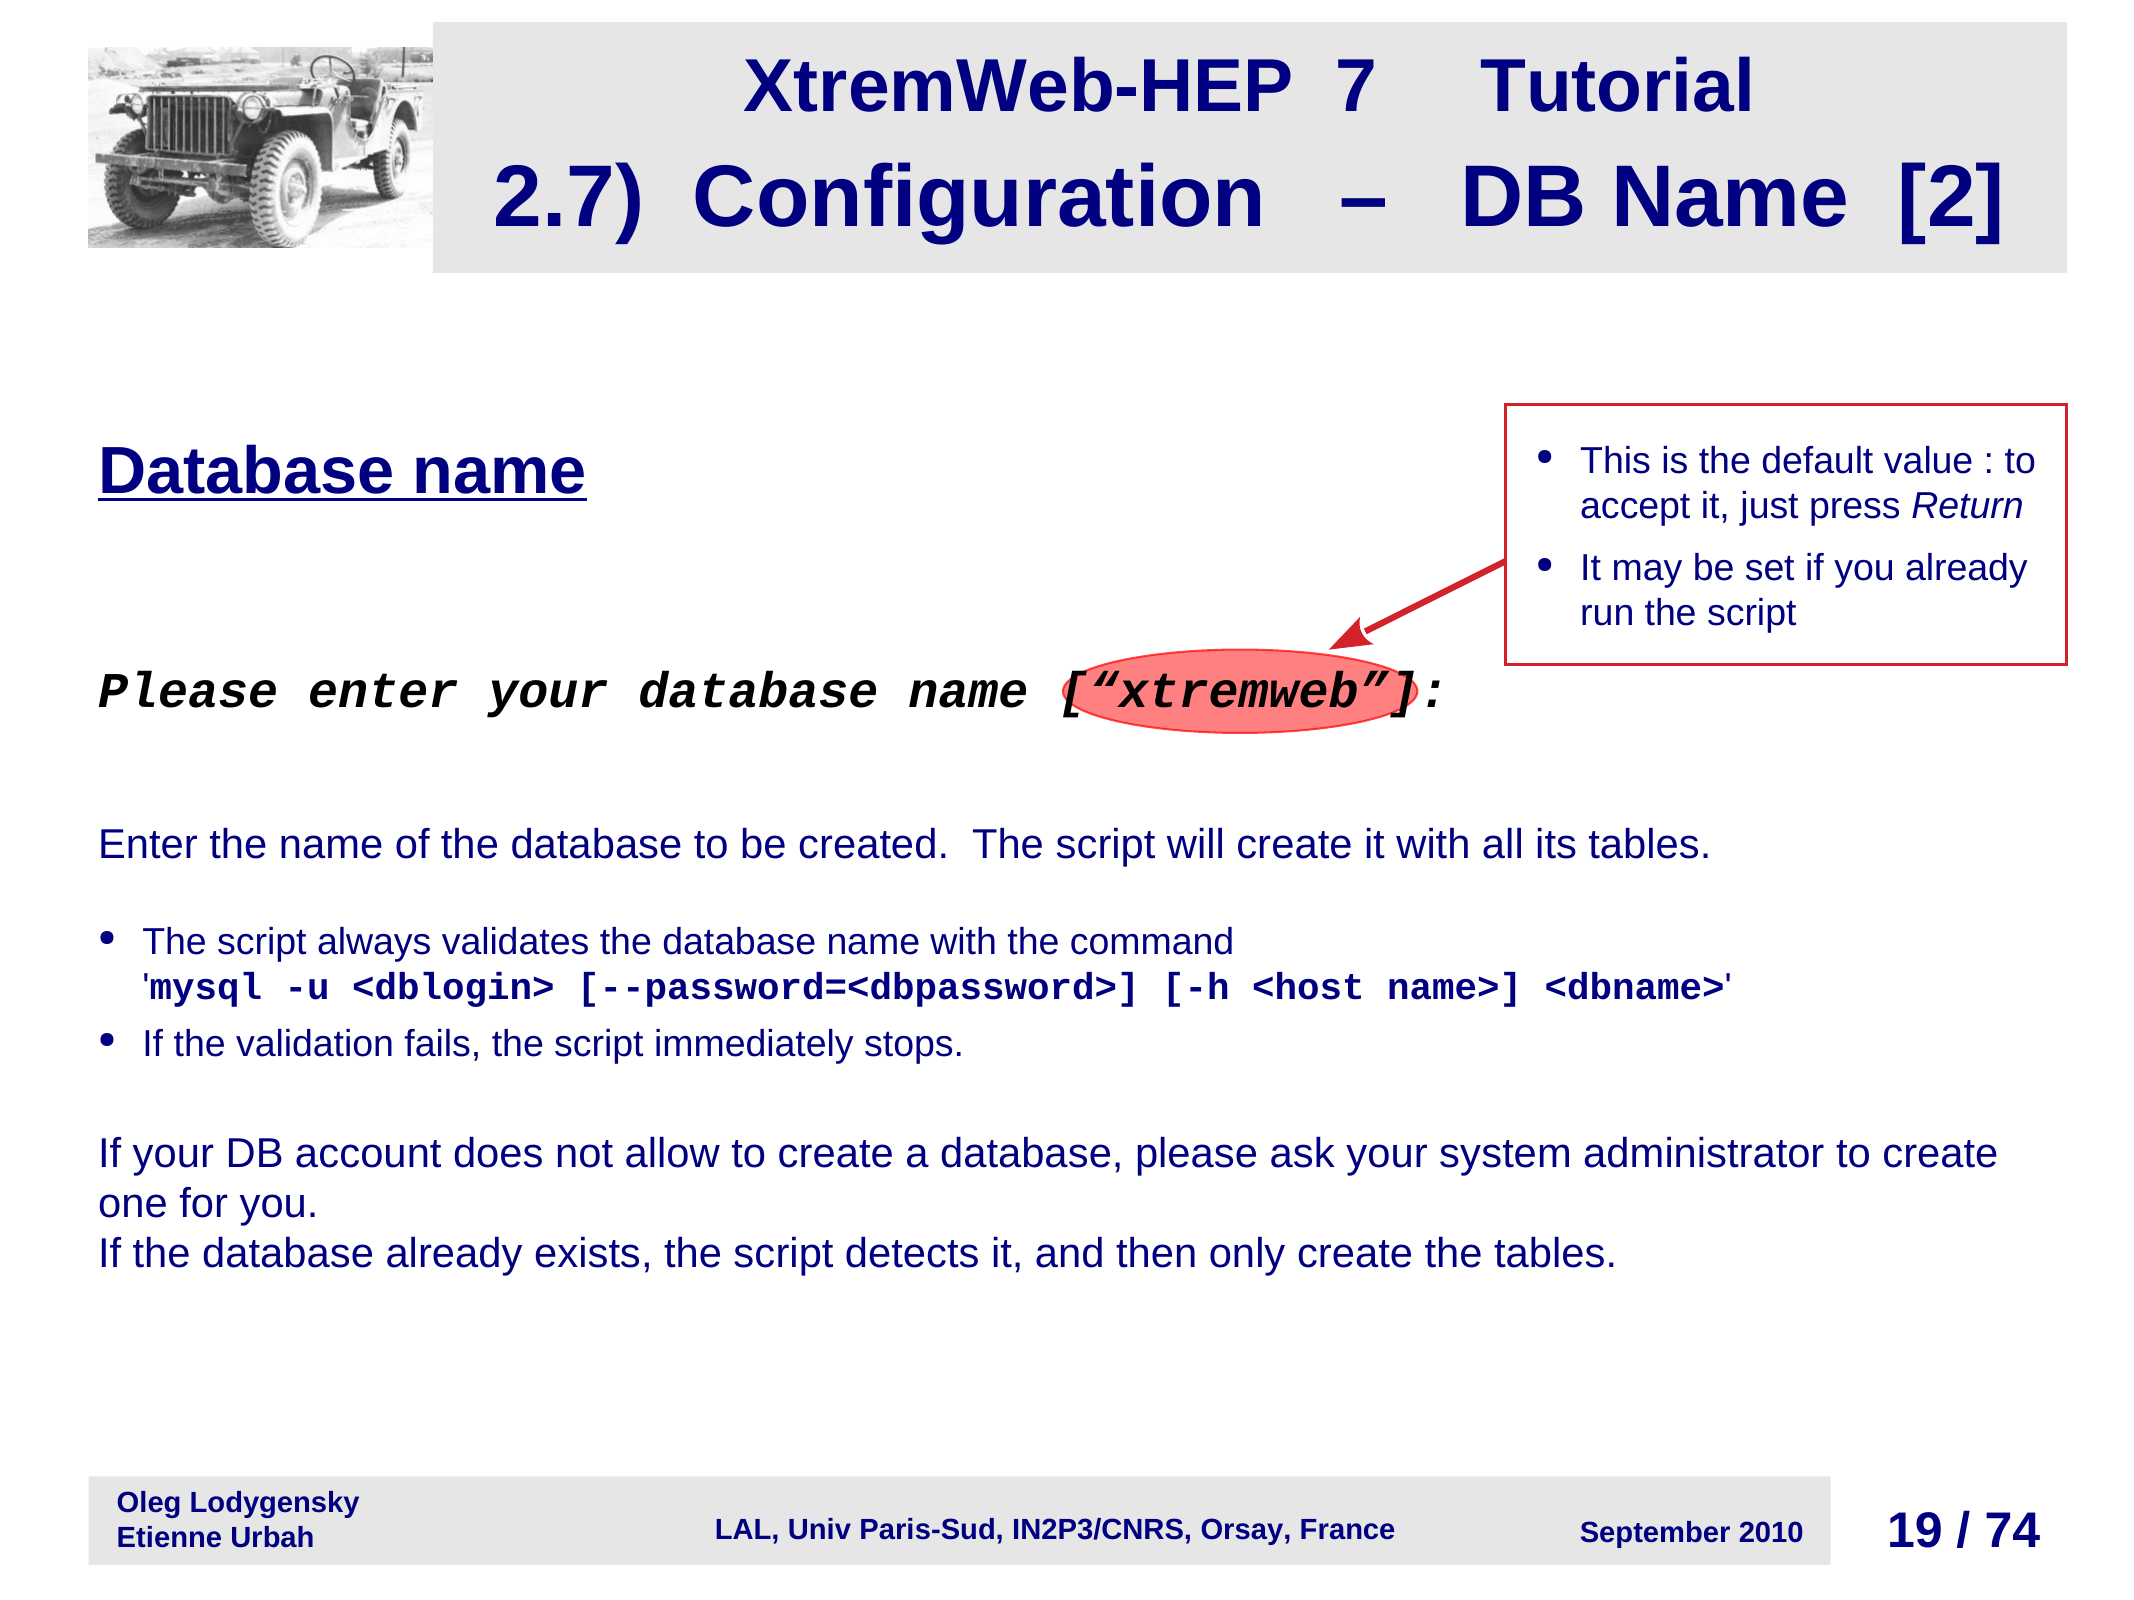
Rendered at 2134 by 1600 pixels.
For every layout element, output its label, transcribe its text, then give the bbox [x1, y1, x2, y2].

picture [88, 47, 433, 248]
text_box Database name Please enter your database name [“xtremweb”]: Enter the name of the database to be created. The script will create it with all its tables. The script always validates the database name with the command 'mysql -u <dblogin> [--password=<dbpassword>] [-h <host name>] <dbname>' If the validation fails, the script immediately stops. If your DB account does not allow to create a database, please ask your system administrator to create one for you. If the database already exists, the script detects it, and then only create the tables. [88, 427, 2067, 1411]
title 2.7) Configuration – DB Name [2] [442, 118, 2067, 266]
text_box This is the default value : to accept it, just press Return It may be set if you already run the script [1505, 404, 2067, 665]
